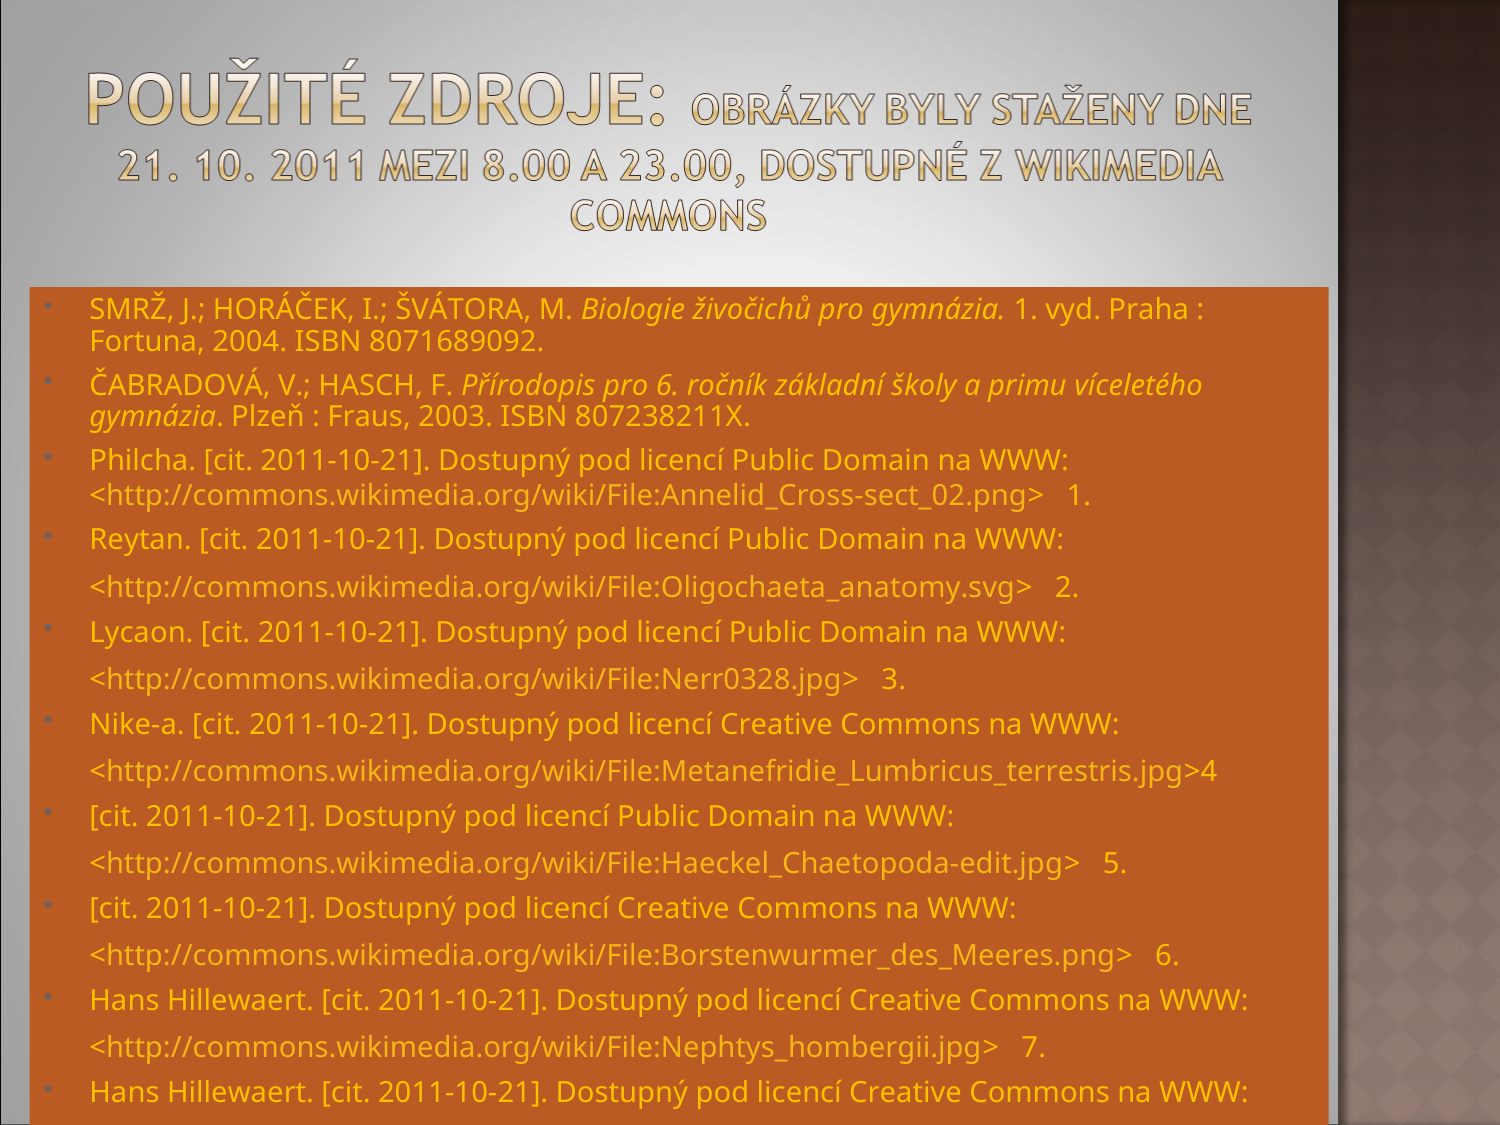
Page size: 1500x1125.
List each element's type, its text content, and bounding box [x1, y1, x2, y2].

list SMRŽ, J.; HORÁČEK, I.; ŠVÁTORA, M. Biologie živočichů pro gymnázia. 1. vyd. Praha : Fortuna, 2004. ISBN 8071689092. ČABRADOVÁ, V.; HASCH, F. Přírodopis pro 6. ročník základní školy a primu víceletého gymnázia. Plzeň : Fraus, 2003. ISBN 807238211X. Philcha. [cit. 2011-10-21]. Dostupný pod licencí Public Domain na WWW: <http://commons.wikimedia.org/wiki/File:Annelid_Cross-sect_02.png> 1. Reytan. [cit. 2011-10-21]. Dostupný pod licencí Public Domain na WWW: <http://commons.wikimedia.org/wiki/File:Oligochaeta_anatomy.svg> 2. Lycaon. [cit. 2011-10-21]. Dostupný pod licencí Public Domain na WWW: <http://commons.wikimedia.org/wiki/File:Nerr0328.jpg> 3. Nike-a. [cit. 2011-10-21]. Dostupný pod licencí Creative Commons na WWW: <http://commons.wikimedia.org/wiki/File:Metanefridie_Lumbricus_terrestris.jpg>4 [cit. 2011-10-21]. Dostupný pod licencí Public Domain na WWW: <http://commons.wikimedia.org/wiki/File:Haeckel_Chaetopoda-edit.jpg> 5. [cit. 2011-10-21]. Dostupný pod licencí Creative Commons na WWW: <http://commons.wikimedia.org/wiki/File:Borstenwurmer_des_Meeres.png> 6. Hans Hillewaert. [cit. 2011-10-21]. Dostupný pod licencí Creative Commons na WWW: <http://commons.wikimedia.org/wiki/File:Nephtys_hombergii.jpg> 7. Hans Hillewaert. [cit. 2011-10-21]. Dostupný pod licencí Creative Commons na WWW: <http://commons.wikimedia.org/wiki/File:Polychaeta_anatomy_cs.svg> 8. [29, 287, 1329, 1125]
picture [0, 0, 1500, 1125]
text_box [41, 33, 1291, 241]
